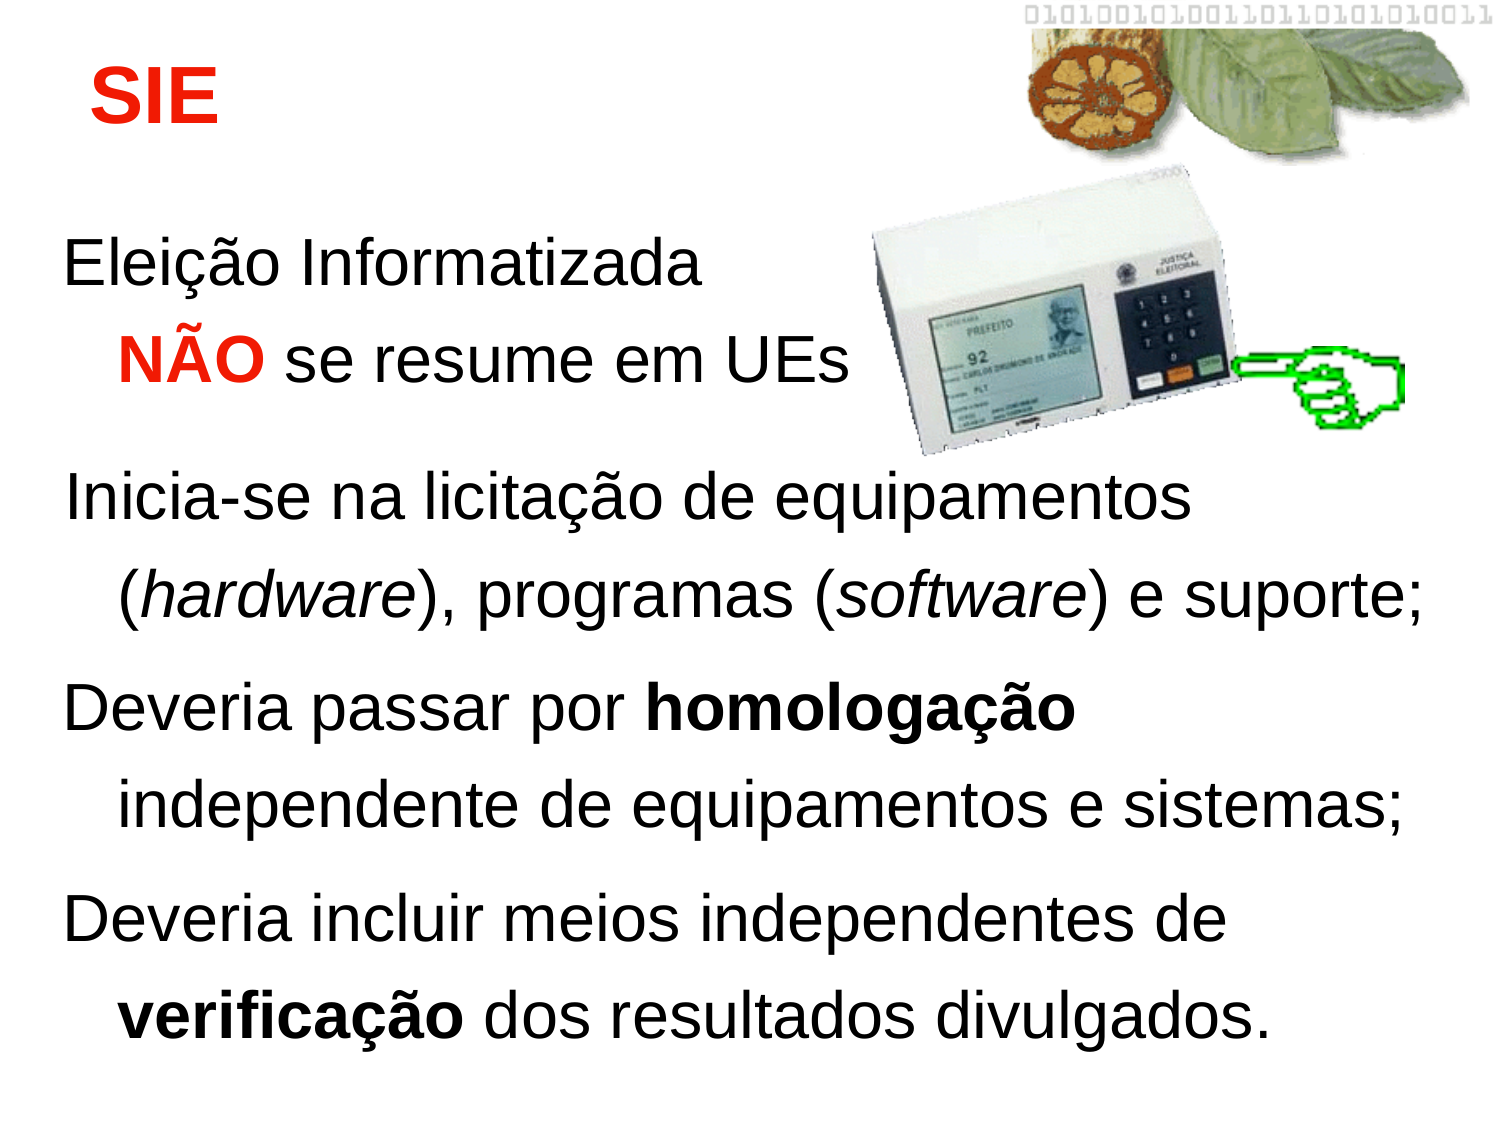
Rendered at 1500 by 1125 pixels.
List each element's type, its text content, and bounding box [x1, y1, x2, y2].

picture [847, 0, 1494, 460]
list Eleição Informatizada NÃO se resume em UEs Inicia-se na licitação de equipamentos (hardware), programas (software) e suporte; Deveria passar por homologação independente de equipamentos e sistemas; Deveria incluir meios independentes de verificação dos resultados divulgados. [48, 194, 1478, 1061]
title SIE [75, 20, 705, 149]
